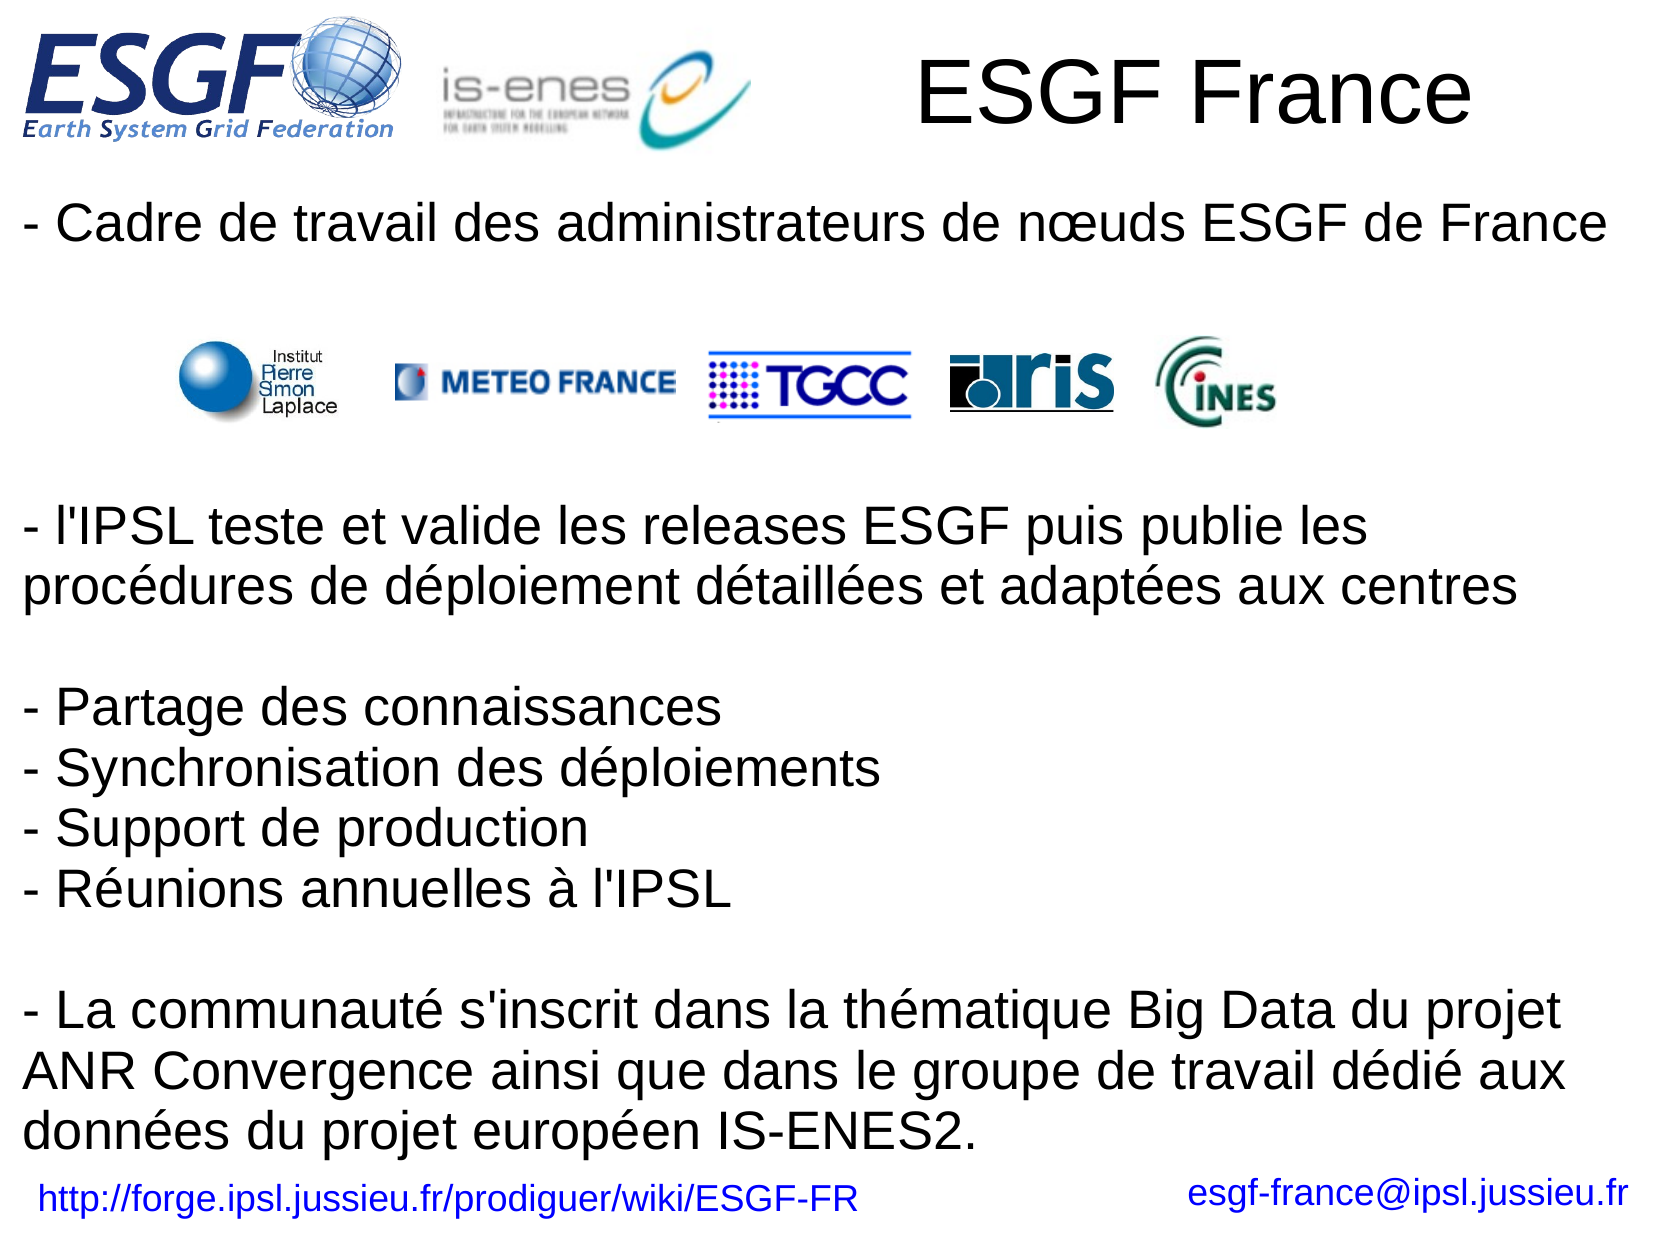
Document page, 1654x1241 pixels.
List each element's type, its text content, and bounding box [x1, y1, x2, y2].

picture [705, 347, 916, 423]
subtitle - Cadre de travail des administrateurs de nœuds ESGF de France - l'IPSL teste et valide les releases ESGF puis publie les procédures de déploiement détaillées et adaptées aux centres - Partage des connaissances - Synchronisation des déploiements - Support de production - Réunions annuelles à l'IPSL - La communauté s'inscrit dans la thématique Big Data du projet ANR Convergence ainsi que dans le groupe de travail dédié aux données du projet européen IS-ENES2. [22, 183, 1621, 1170]
picture [1093, 353, 1114, 385]
picture [163, 327, 361, 438]
text_box http://forge.ipsl.jussieu.fr/prodiguer/wiki/ESGF-FR [22, 1170, 875, 1227]
picture [395, 362, 676, 403]
text_box esgf-france@ipsl.jussieu.fr [791, 1164, 1644, 1221]
picture [436, 3, 751, 171]
picture [950, 353, 1114, 412]
picture [1154, 335, 1277, 429]
picture [15, 14, 406, 151]
title ESGF France [450, 0, 1654, 196]
